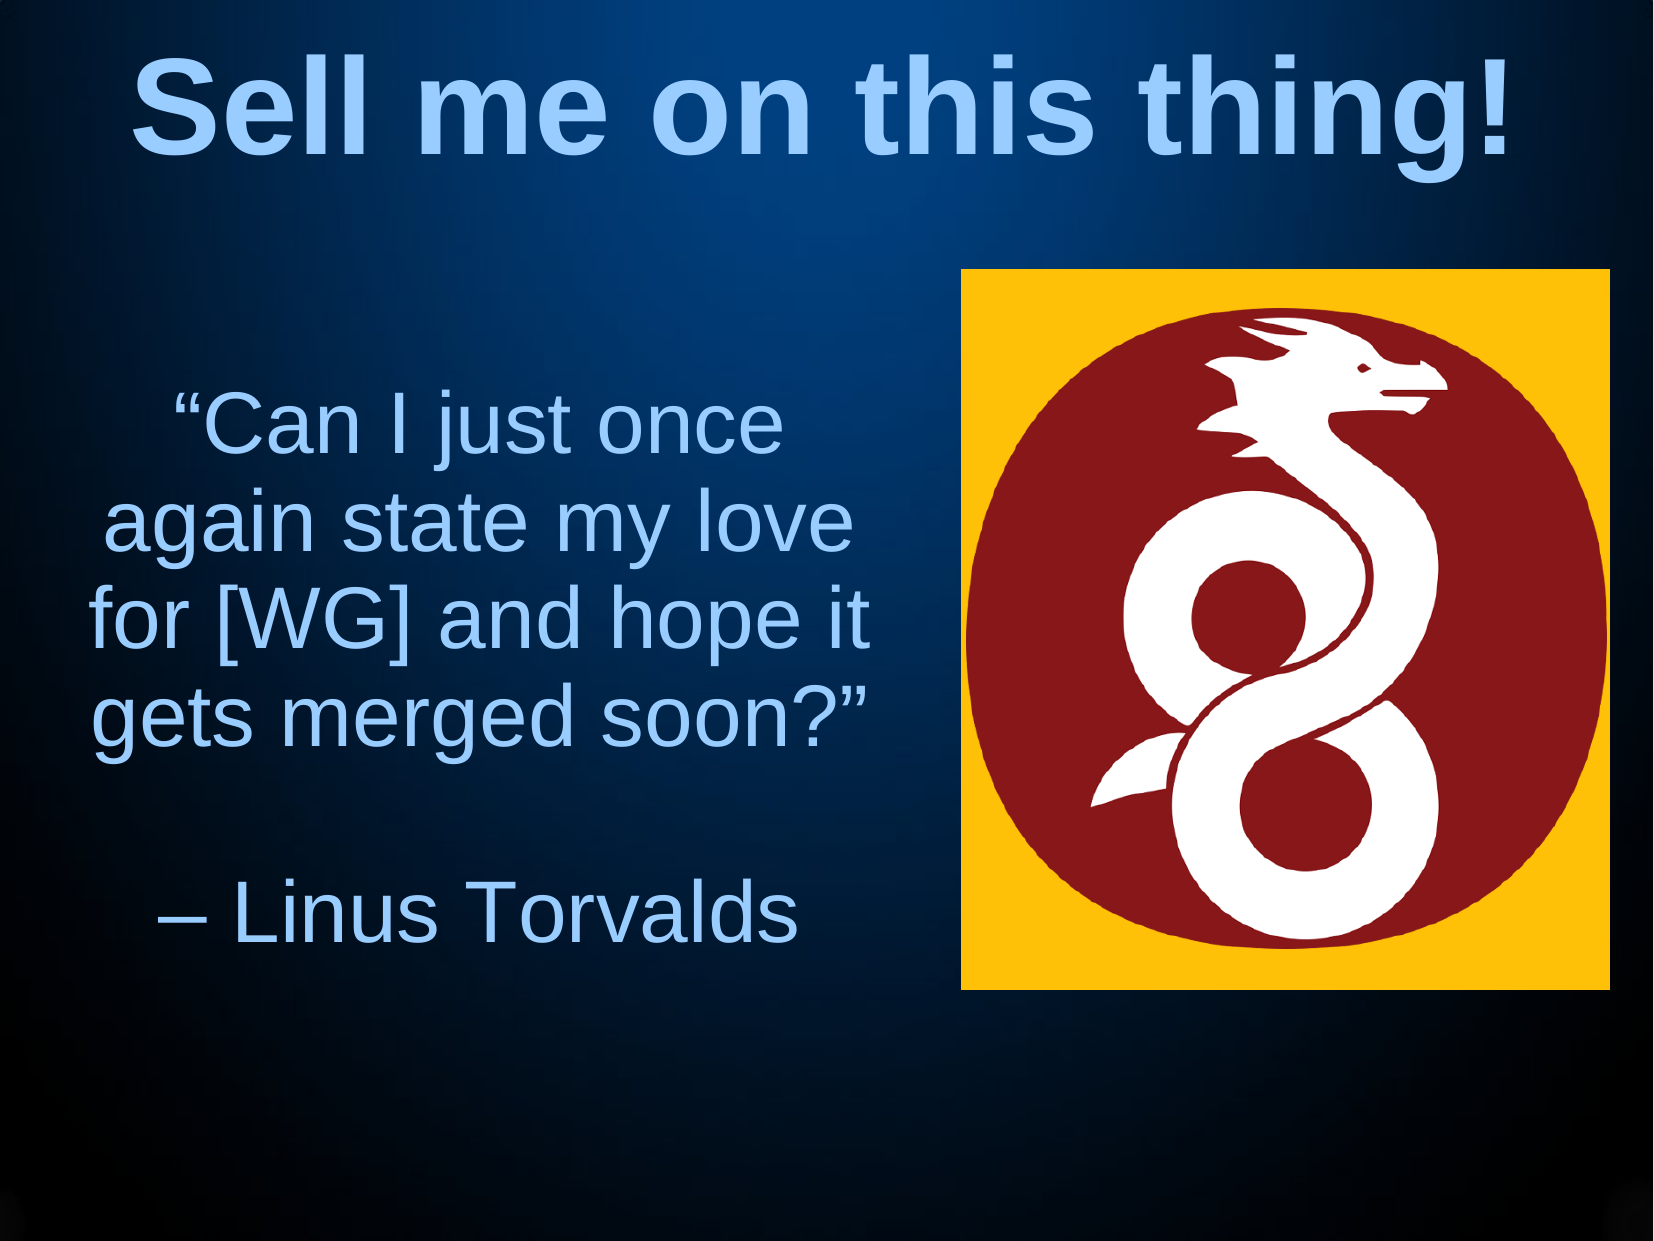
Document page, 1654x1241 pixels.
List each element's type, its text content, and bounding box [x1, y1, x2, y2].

title “Can I just once again state my love for [WG] and hope it gets merged soon?” – Linus Torvalds [60, 232, 901, 1201]
picture [0, 0, 1654, 1241]
title Sell me on this thing! [0, 2, 1651, 211]
